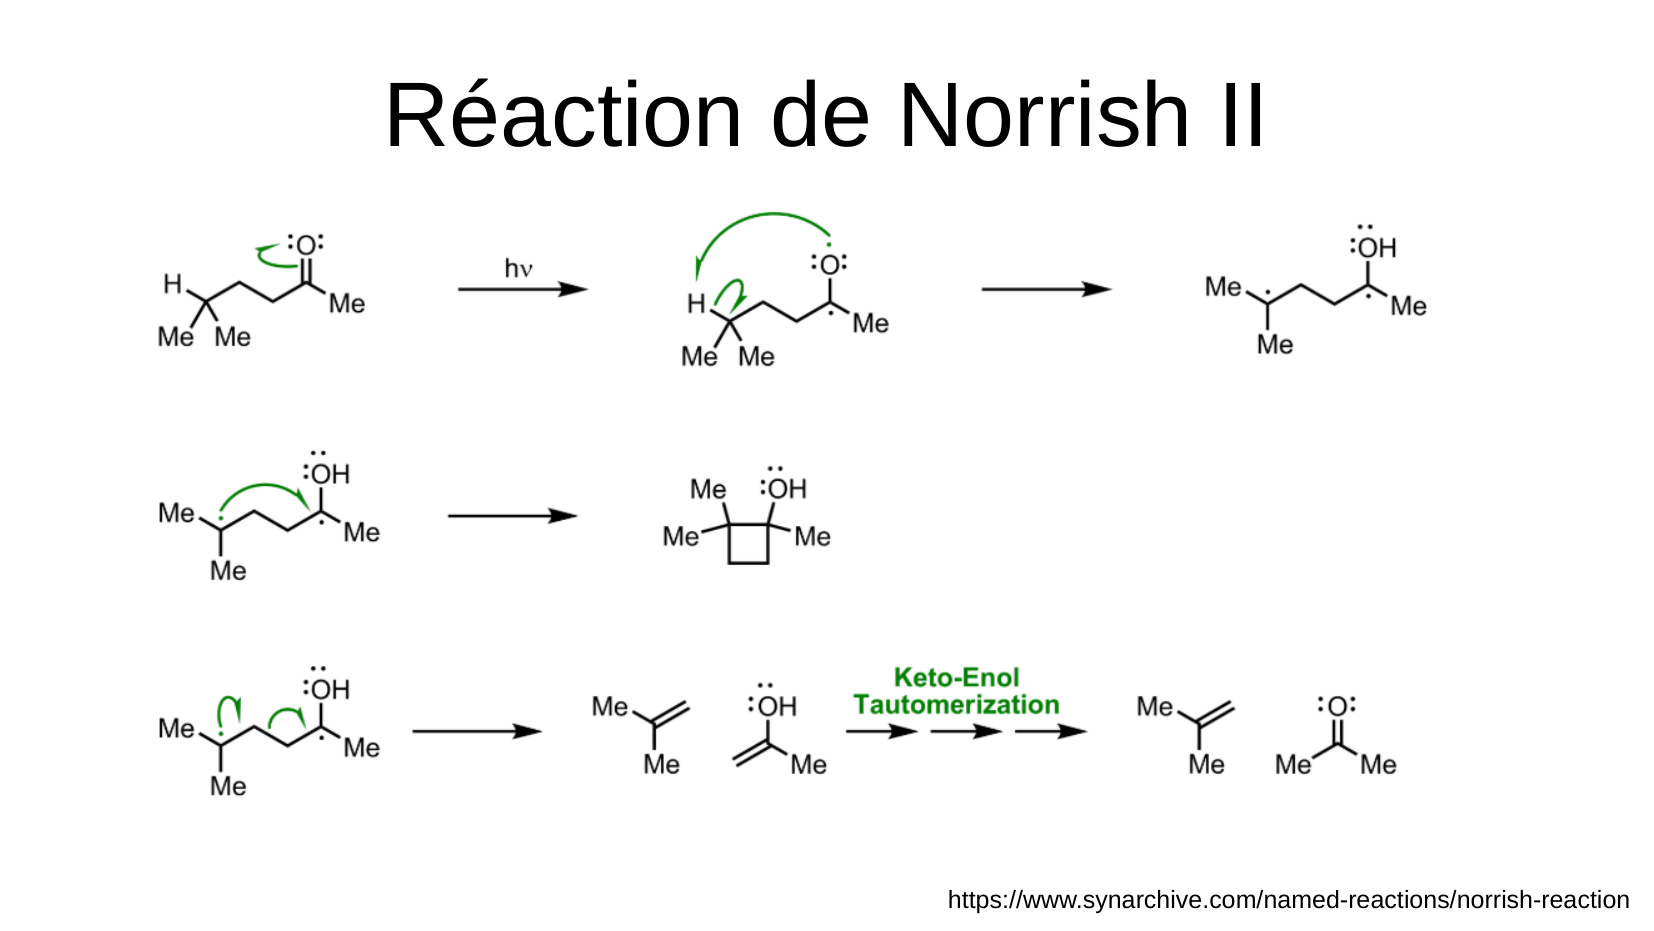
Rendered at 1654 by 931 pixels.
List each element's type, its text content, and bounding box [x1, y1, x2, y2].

picture [106, 201, 1549, 875]
text_box https://www.synarchive.com/named-reactions/norrish-reaction [933, 878, 1654, 931]
title Réaction de Norrish II [82, 37, 1571, 193]
